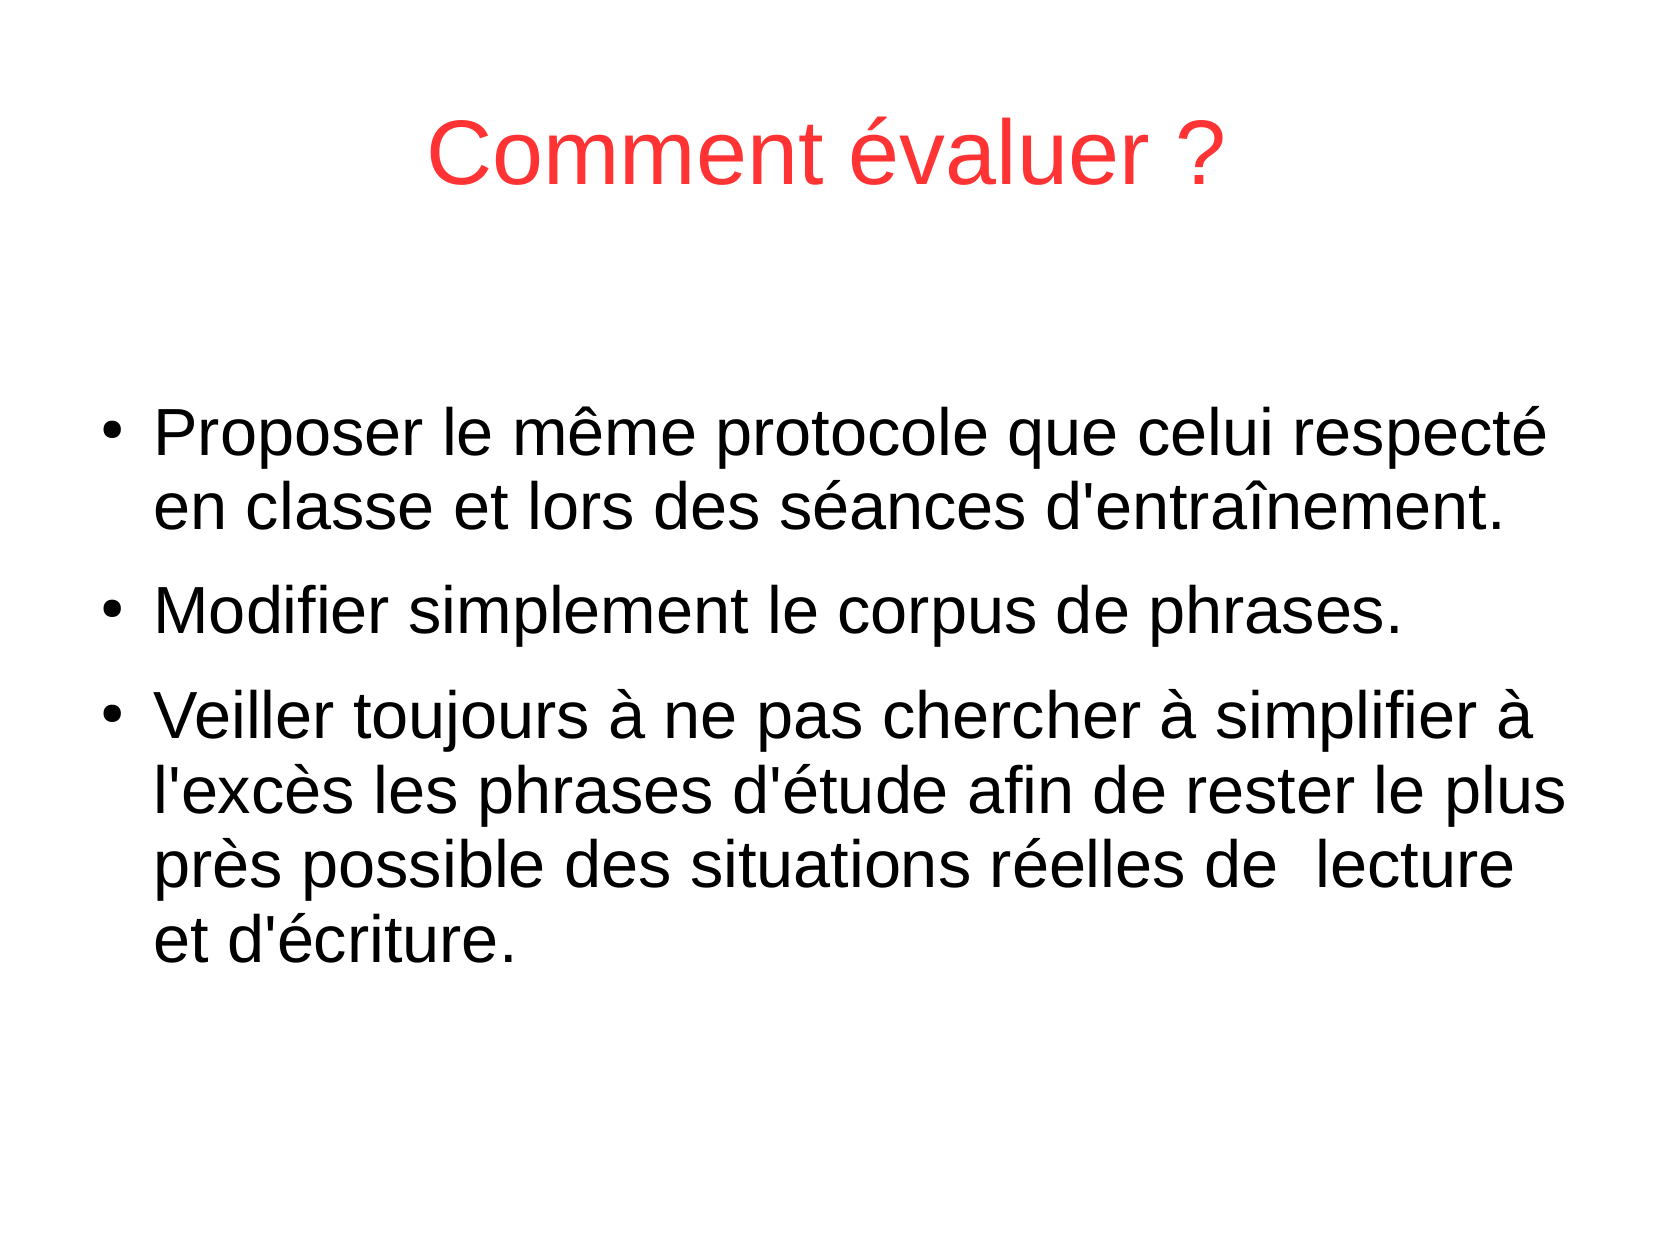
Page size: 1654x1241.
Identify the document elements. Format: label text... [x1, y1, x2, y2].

list Proposer le même protocole que celui respecté en classe et lors des séances d'entraînement. Modifier simplement le corpus de phrases. Veiller toujours à ne pas chercher à simplifier à l'excès les phrases d'étude afin de rester le plus près possible des situations réelles de lecture et d'écriture. [82, 290, 1571, 1010]
title Comment évaluer ? [82, 49, 1571, 257]
